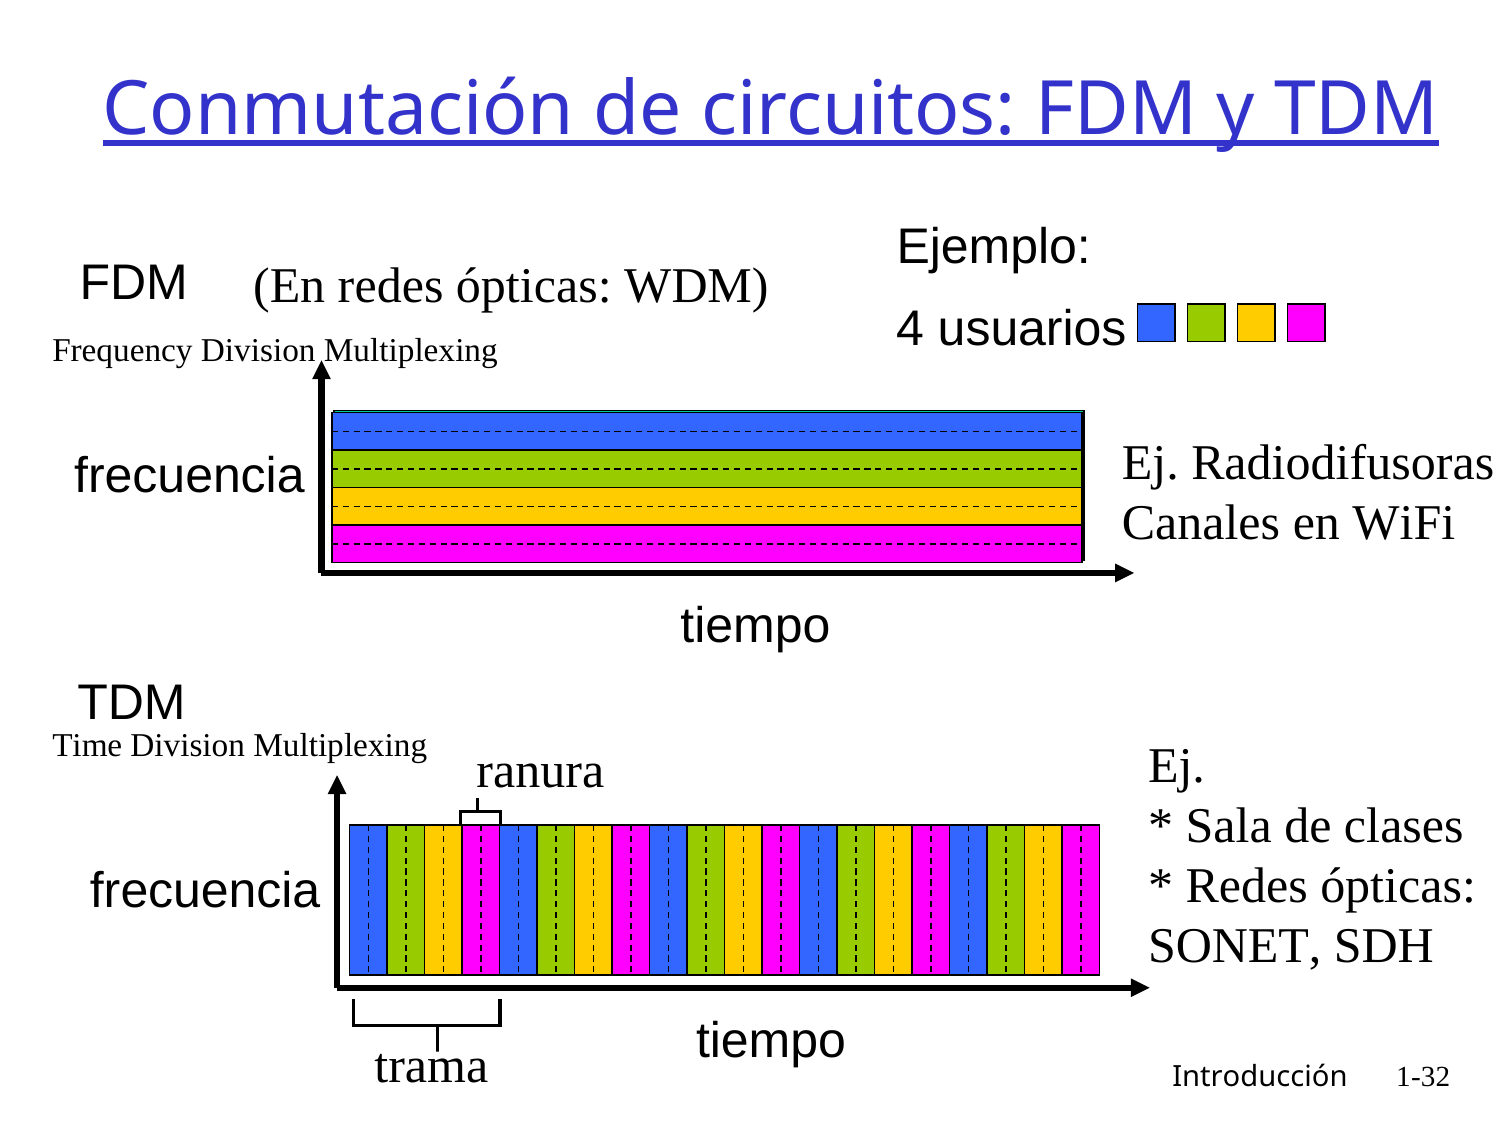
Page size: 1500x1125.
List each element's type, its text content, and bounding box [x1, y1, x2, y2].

text_box tiempo [665, 585, 846, 661]
text_box [1287, 304, 1326, 342]
text_box frecuencia [75, 850, 336, 926]
text_box Ejemplo: [881, 206, 1106, 282]
text_box Ej. * Sala de clases * Redes ópticas: SONET, SDH [1133, 724, 1500, 980]
text_box Frequency Division Multiplexing [37, 320, 514, 376]
text_box Ej. Radiodifusoras Canales en WiFi [1107, 422, 1500, 558]
text_box [331, 410, 1085, 563]
text_box Introducción [887, 1050, 1362, 1125]
text_box (En redes ópticas: WDM) [238, 244, 784, 320]
text_box frecuencia [59, 435, 320, 511]
text_box TDM [167, 692, 176, 715]
text_box [1187, 304, 1226, 342]
text_box TDM [62, 662, 201, 715]
text_box 4 usuarios [881, 287, 1142, 363]
title Conmutación de circuitos: FDM y TDM [87, 10, 1463, 201]
text_box [1237, 304, 1276, 342]
text_box [349, 825, 1100, 976]
text_box trama [359, 1025, 512, 1110]
text_box 1-<number> [1362, 1050, 1466, 1125]
text_box ranura [461, 729, 649, 805]
text_box [1137, 304, 1176, 342]
text_box TDM [151, 690, 161, 715]
text_box FDM [64, 242, 203, 318]
text_box tiempo [681, 999, 861, 1076]
text_box Time Division Multiplexing [37, 715, 442, 771]
text_box TDM [116, 688, 136, 715]
